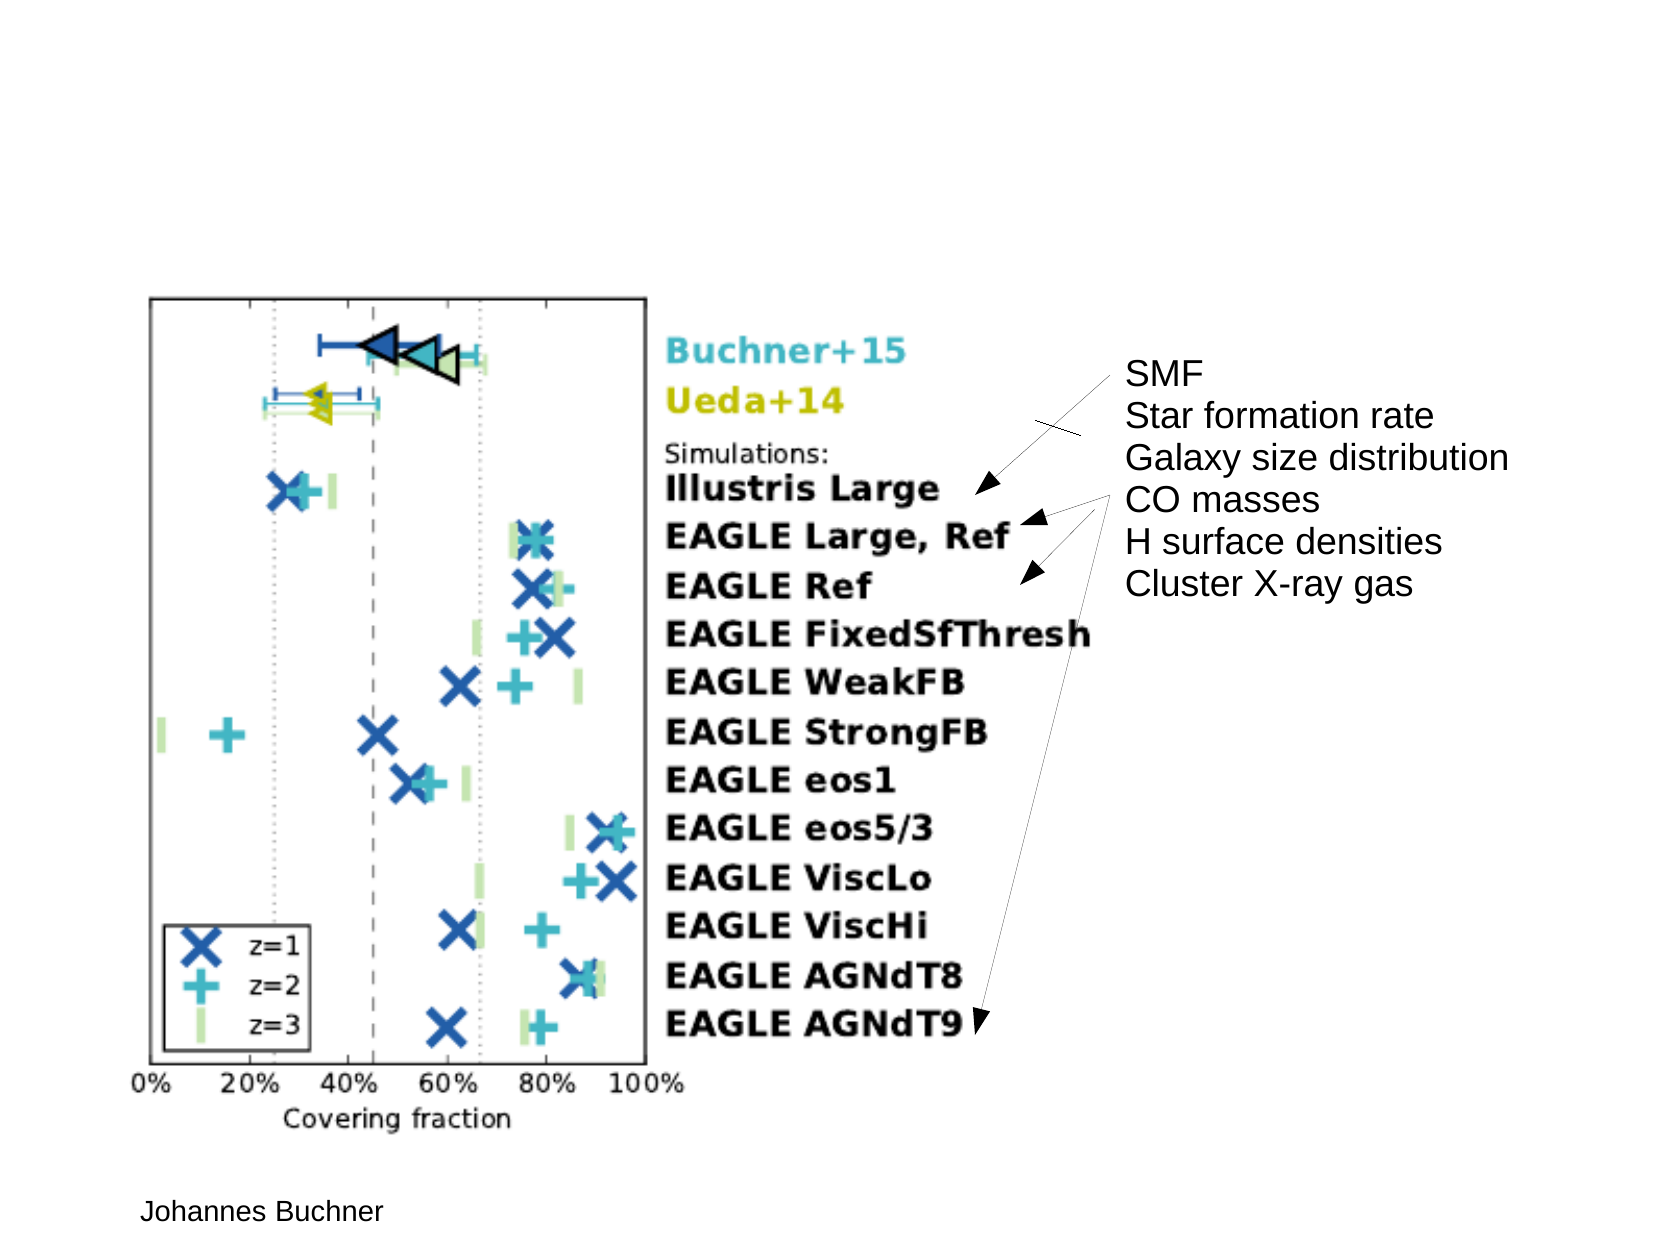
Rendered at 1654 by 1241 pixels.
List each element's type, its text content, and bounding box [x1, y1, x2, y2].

text_box SMF Star formation rate Galaxy size distribution CO masses H surface densities Cluster X-ray gas [1110, 345, 1571, 612]
picture [116, 276, 1111, 1171]
